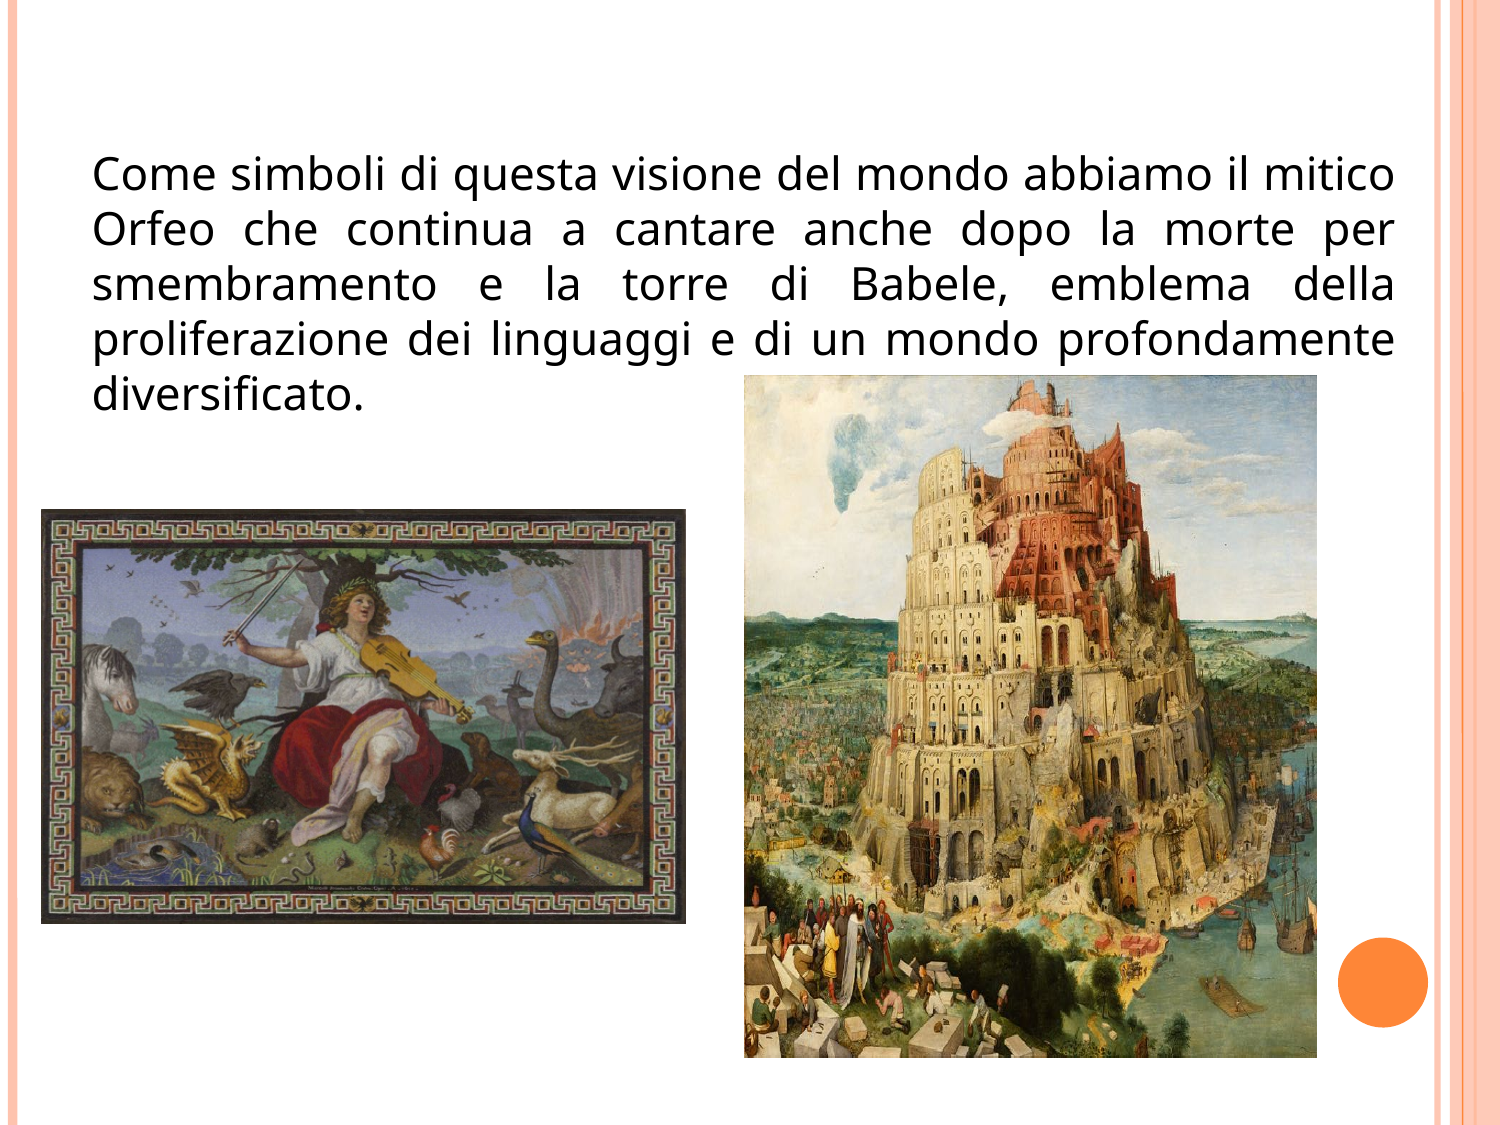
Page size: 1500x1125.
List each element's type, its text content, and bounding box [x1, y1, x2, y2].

text_box Come simboli di questa visione del mondo abbiamo il mitico Orfeo che continua a cantare anche dopo la morte per smembramento e la torre di Babele, emblema della proliferazione dei linguaggi e di un mondo profondamente diversificato. [76, 137, 1412, 431]
picture [41, 509, 686, 924]
picture [744, 375, 1317, 1058]
